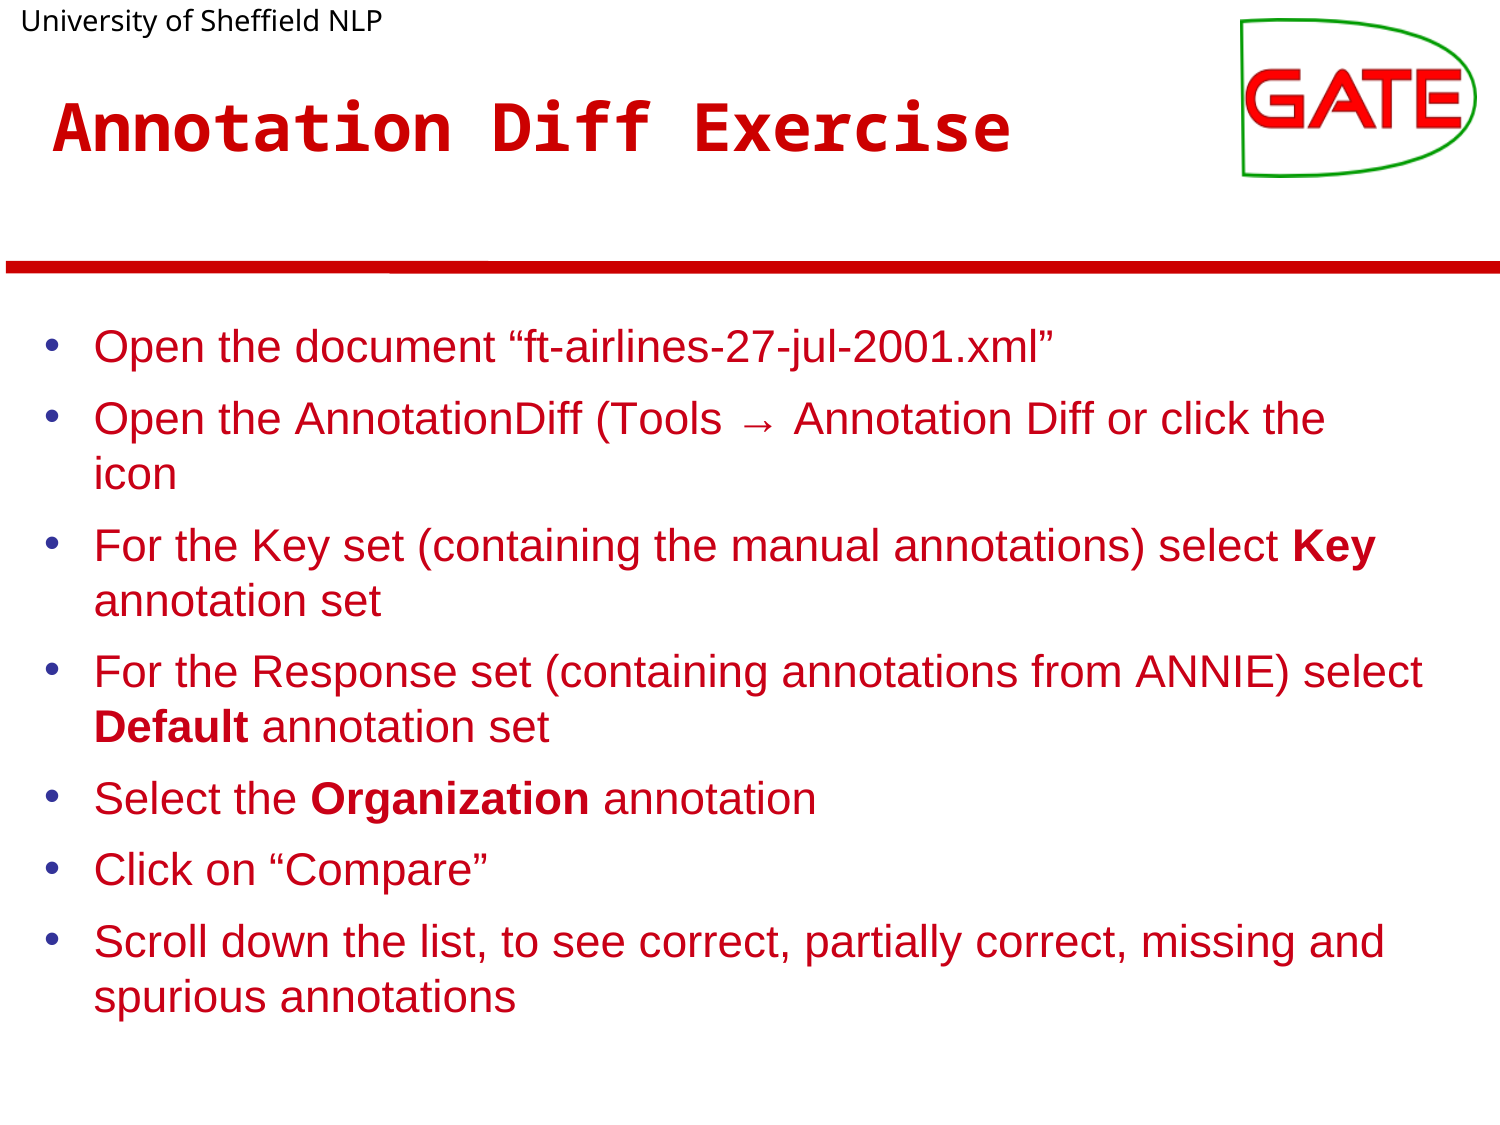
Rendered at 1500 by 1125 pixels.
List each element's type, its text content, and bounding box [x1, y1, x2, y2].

picture [1240, 18, 1477, 178]
text_box Open the document “ft-airlines-27-jul-2001.xml” Open the AnnotationDiff (Tools → Annotation Diff or click the icon For the Key set (containing the manual annotations) select Key annotation set For the Response set (containing annotations from ANNIE) select Default annotation set Select the Organization annotation Click on “Compare” Scroll down the list, to see correct, partially correct, missing and spurious annotations [29, 295, 1447, 1078]
text_box Annotation Diff Exercise [37, 29, 1388, 217]
